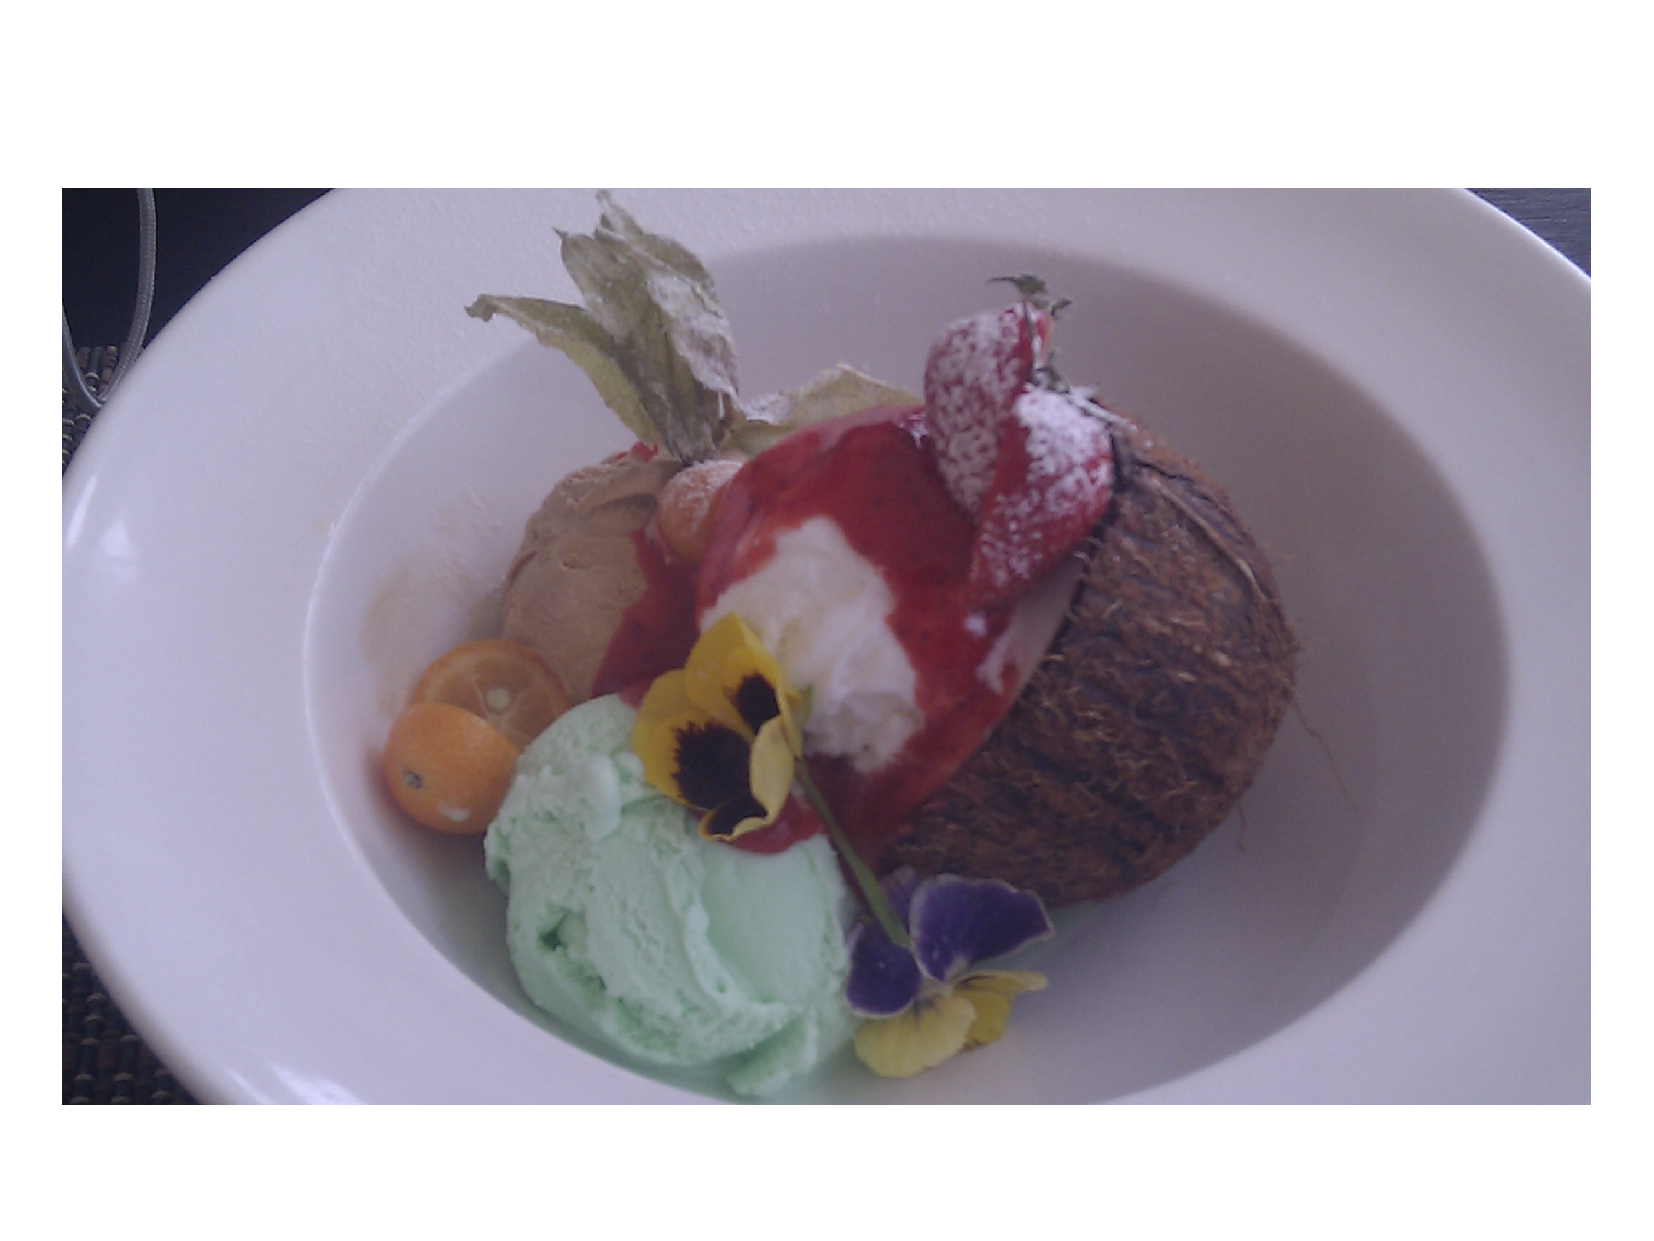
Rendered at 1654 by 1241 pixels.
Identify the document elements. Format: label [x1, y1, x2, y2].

picture [62, 188, 1591, 1105]
